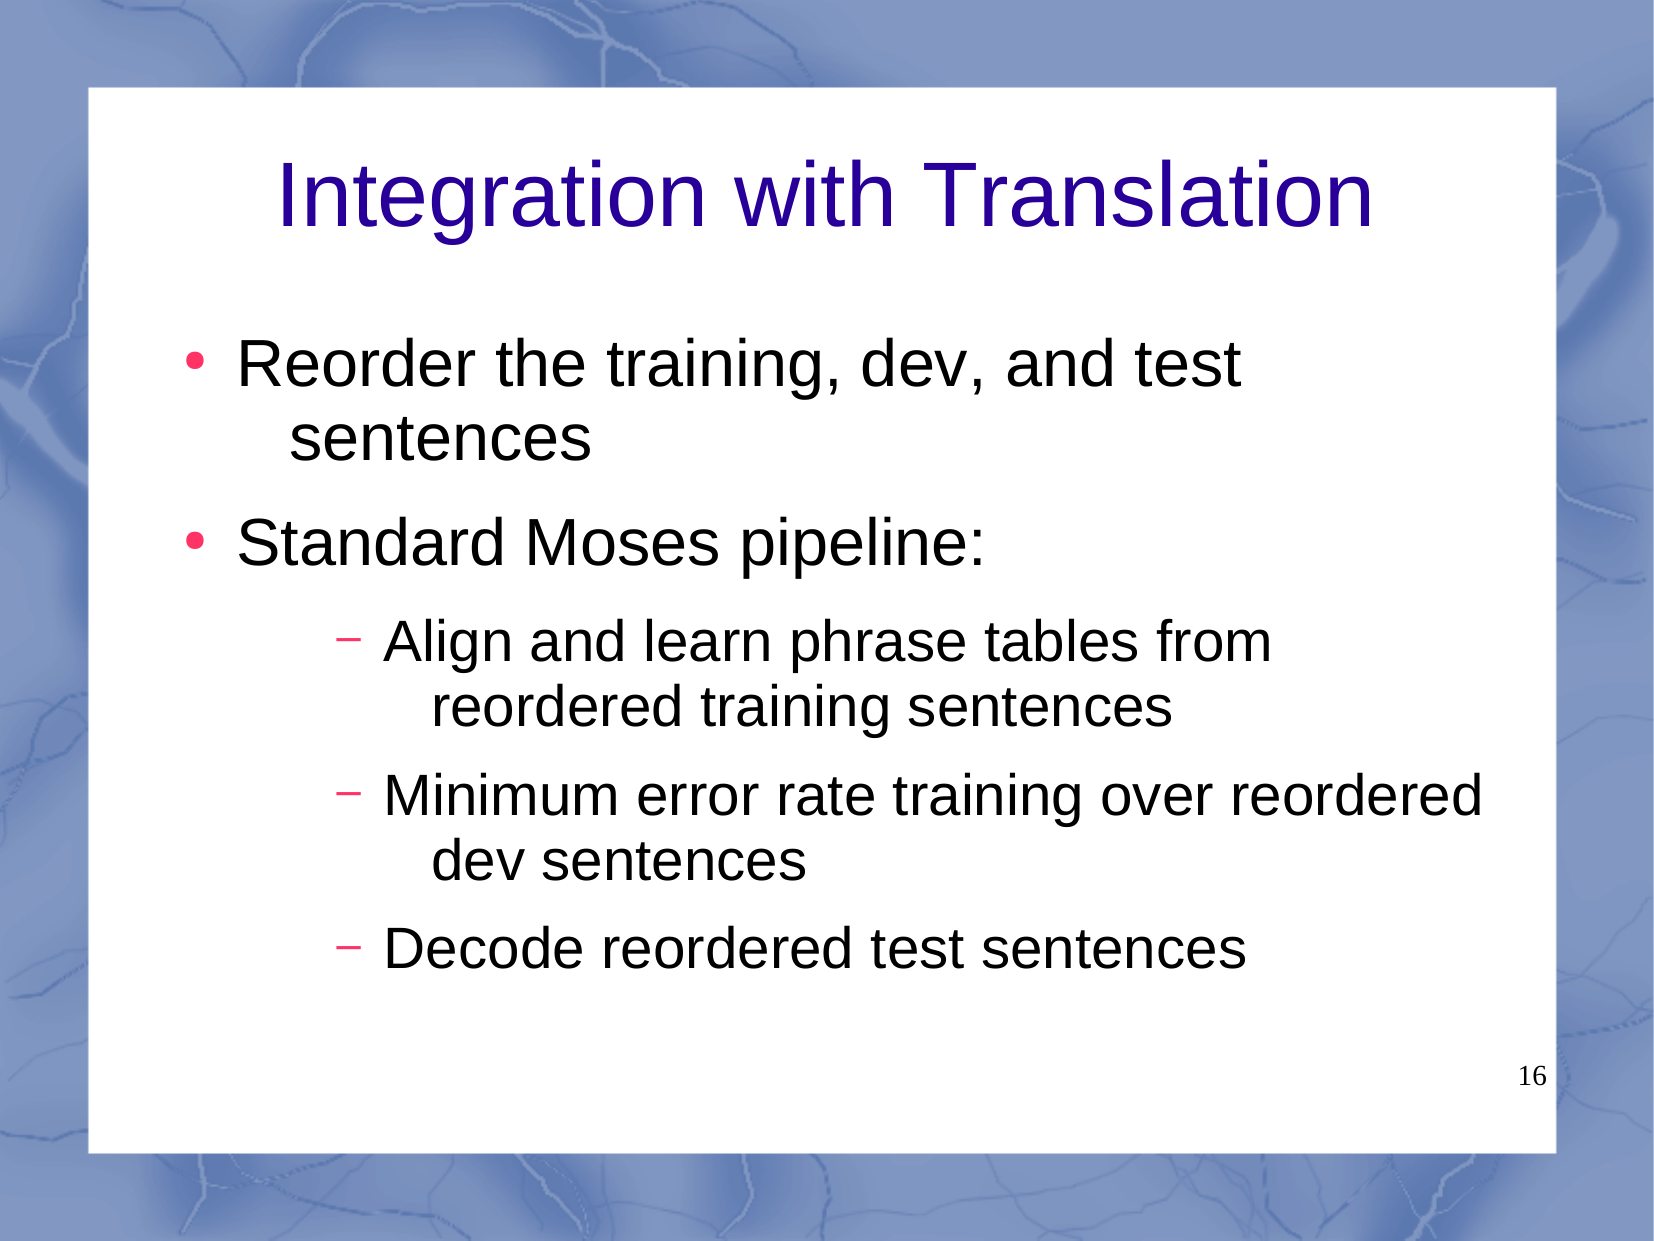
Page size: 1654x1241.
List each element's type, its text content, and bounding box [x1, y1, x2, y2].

title Integration with Translation [118, 98, 1536, 291]
picture [0, 0, 1654, 1241]
list Reorder the training, dev, and test sentences Standard Moses pipeline: Align and learn phrase tables from reordered training sentences Minimum error rate training over reordered dev sentences Decode reordered test sentences [147, 325, 1506, 996]
